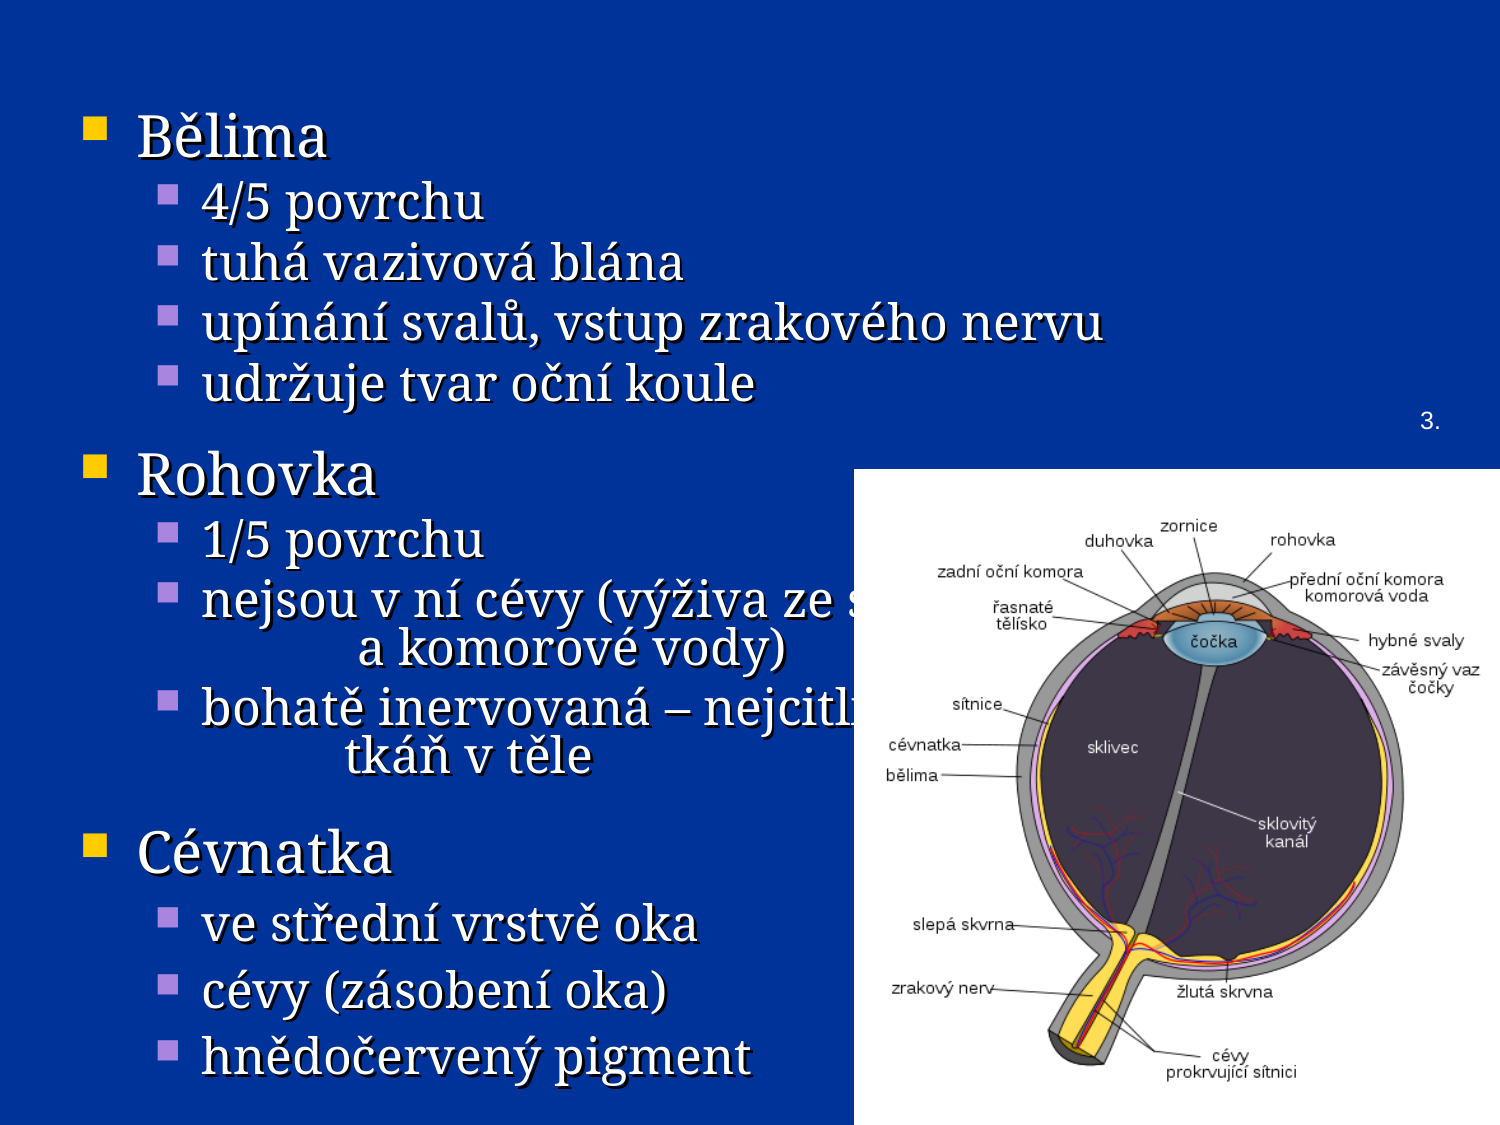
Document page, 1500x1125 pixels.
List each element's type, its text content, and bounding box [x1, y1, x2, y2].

text_box 3. [1405, 397, 1500, 443]
picture [854, 468, 1500, 1125]
list Bělima 4/5 povrchu tuhá vazivová blána upínání svalů, vstup zrakového nervu udržuje tvar oční koule Rohovka 1/5 povrchu nejsou v ní cévy (výživa ze slz a komorové vody) bohatě inervovaná – nejcitlivější tkáň v těle Cévnatka ve střední vrstvě oka cévy (zásobení oka) hnědočervený pigment [64, 105, 1415, 1125]
